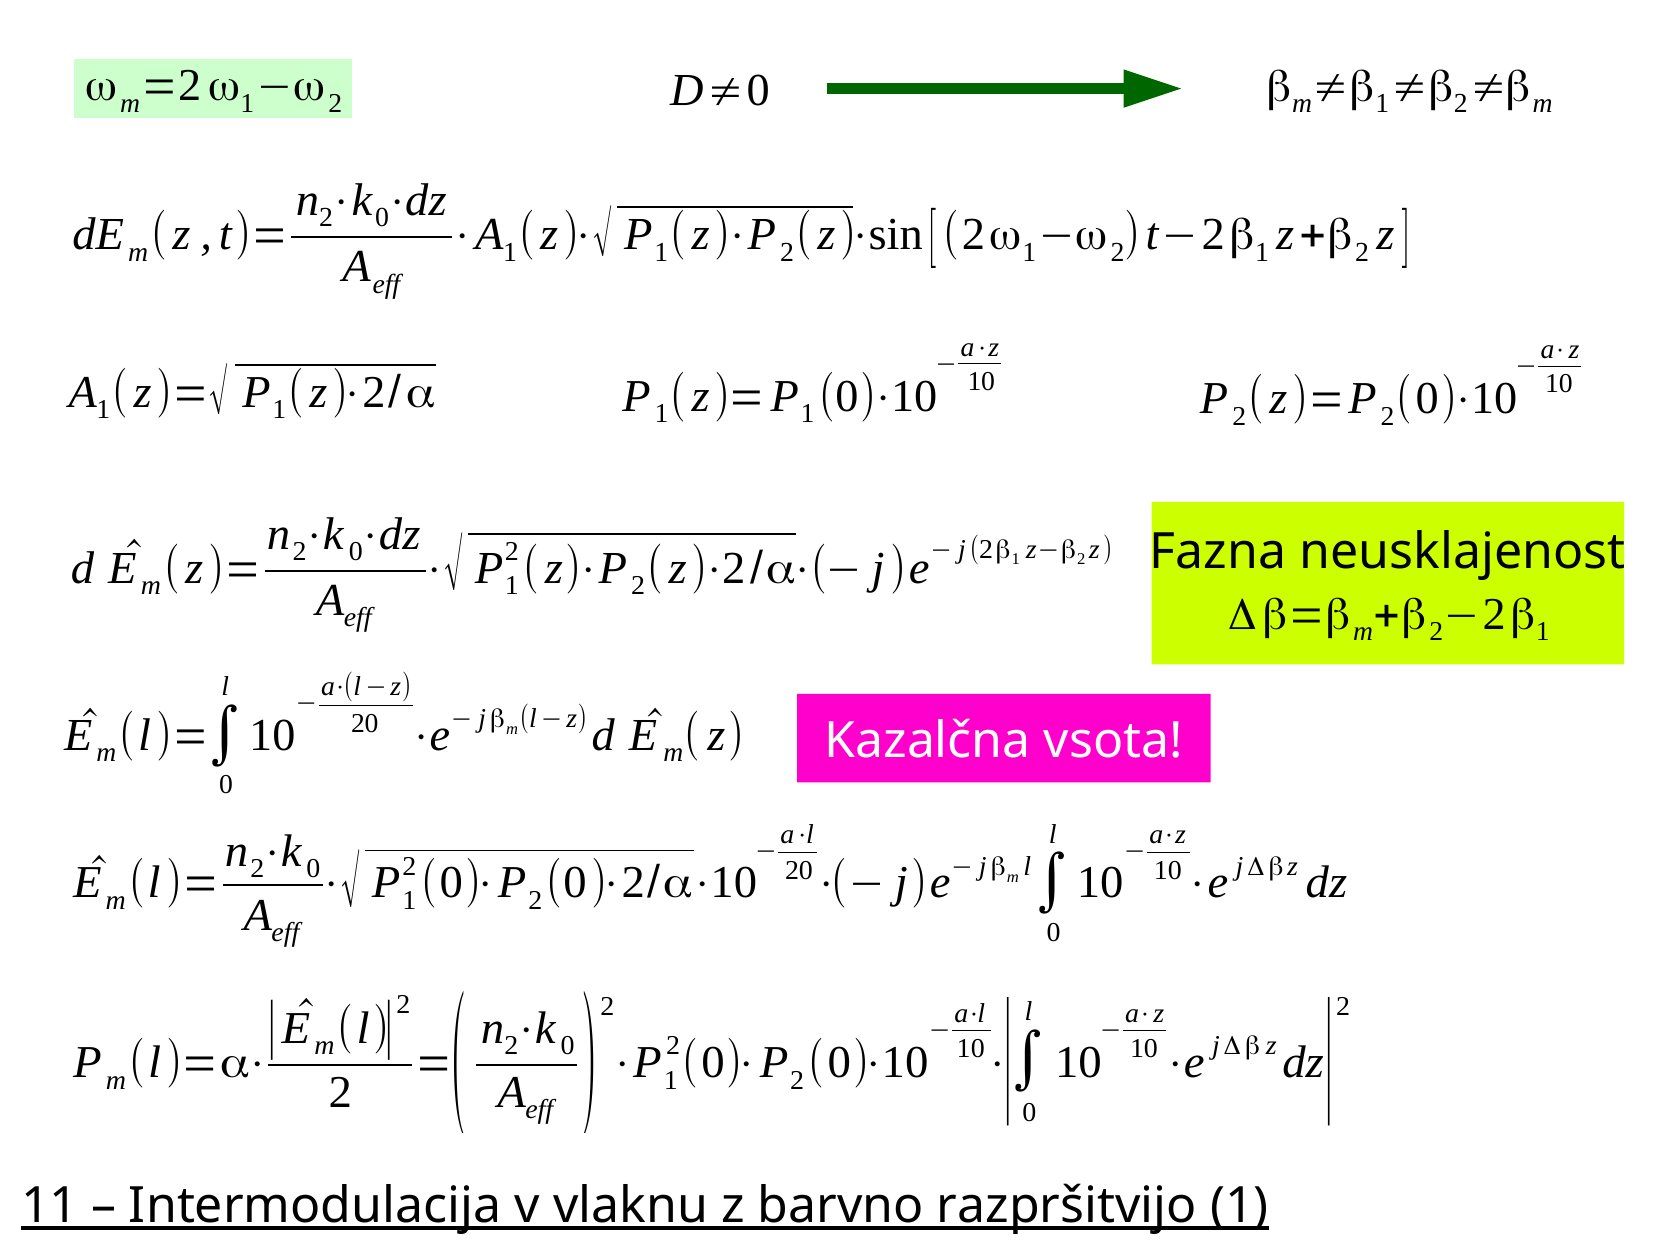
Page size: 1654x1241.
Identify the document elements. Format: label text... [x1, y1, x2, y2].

chart [59, 988, 1361, 1133]
chart [50, 670, 756, 802]
chart [59, 507, 1124, 633]
chart [59, 817, 1362, 949]
text_box Kazalčna vsota! [797, 693, 1211, 783]
chart [1216, 587, 1561, 647]
chart [60, 174, 1423, 299]
chart [1254, 67, 1563, 119]
text_box Fazna neusklajenost [1151, 501, 1625, 665]
chart [656, 64, 781, 117]
chart [1186, 333, 1594, 431]
chart [73, 59, 353, 119]
chart [52, 361, 447, 425]
text_box 11 – Intermodulacija v vlaknu z barvno razpršitvijo (1) [21, 1169, 1224, 1230]
chart [608, 331, 1014, 429]
